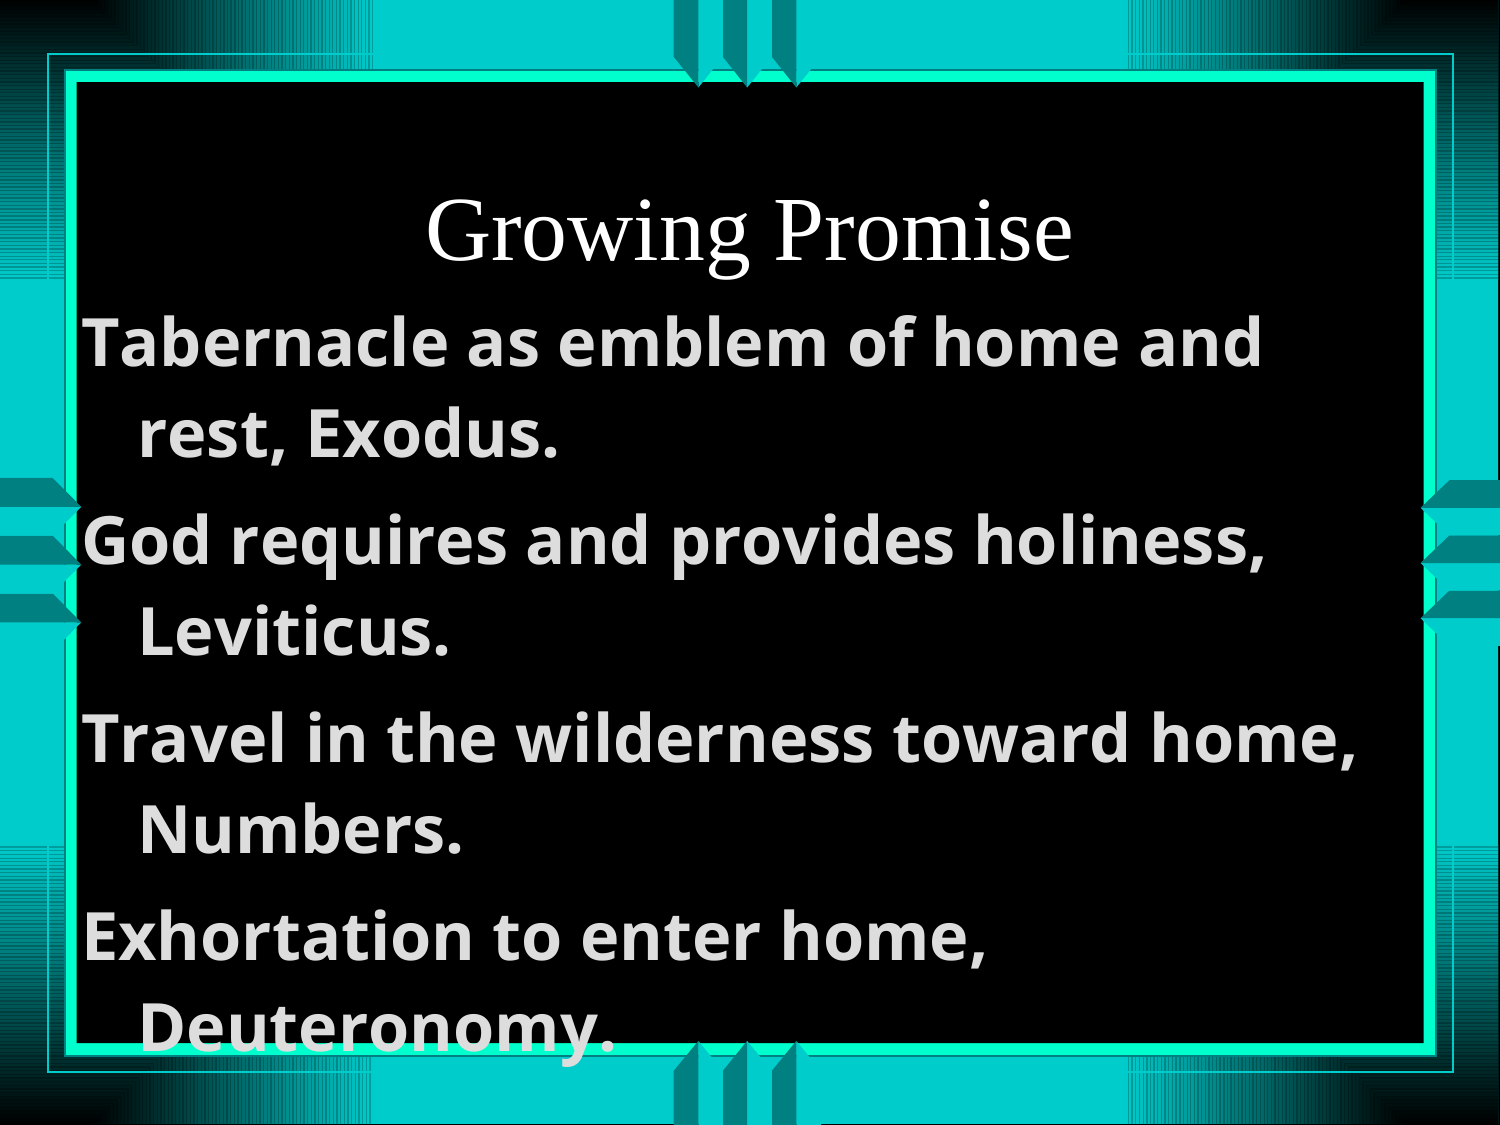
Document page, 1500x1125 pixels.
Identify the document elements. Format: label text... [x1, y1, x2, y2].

title Growing Promise [112, 99, 1388, 287]
list Tabernacle as emblem of home and rest, Exodus. God requires and provides holiness, Leviticus. Travel in the wilderness toward home, Numbers. Exhortation to enter home, Deuteronomy. [65, 287, 1435, 1038]
